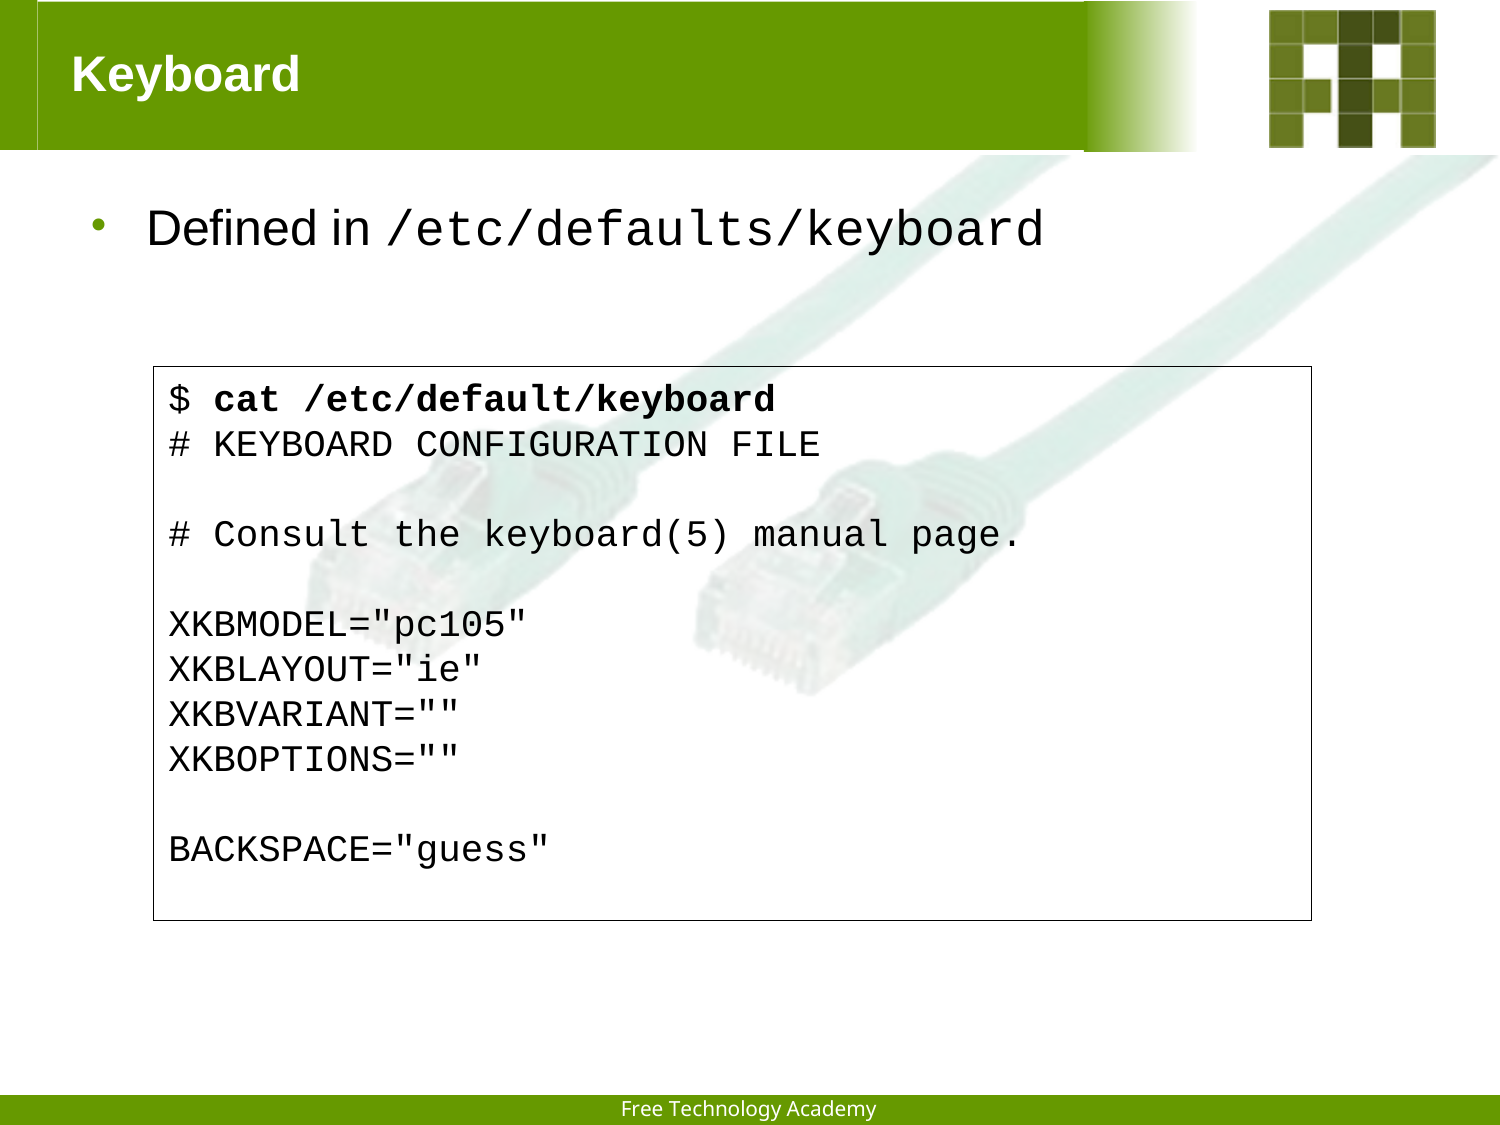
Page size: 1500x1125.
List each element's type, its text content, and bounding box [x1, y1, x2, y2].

text_box $ cat /etc/default/keyboard # KEYBOARD CONFIGURATION FILE # Consult the keyboard(5) manual page. XKBMODEL="pc105" XKBLAYOUT="ie" XKBVARIANT="" XKBOPTIONS="" BACKSPACE="guess" [153, 366, 1312, 921]
title Keyboard [56, 1, 1107, 152]
list Defined in /etc/defaults/keyboard [75, 187, 1426, 284]
picture [1269, 10, 1436, 148]
